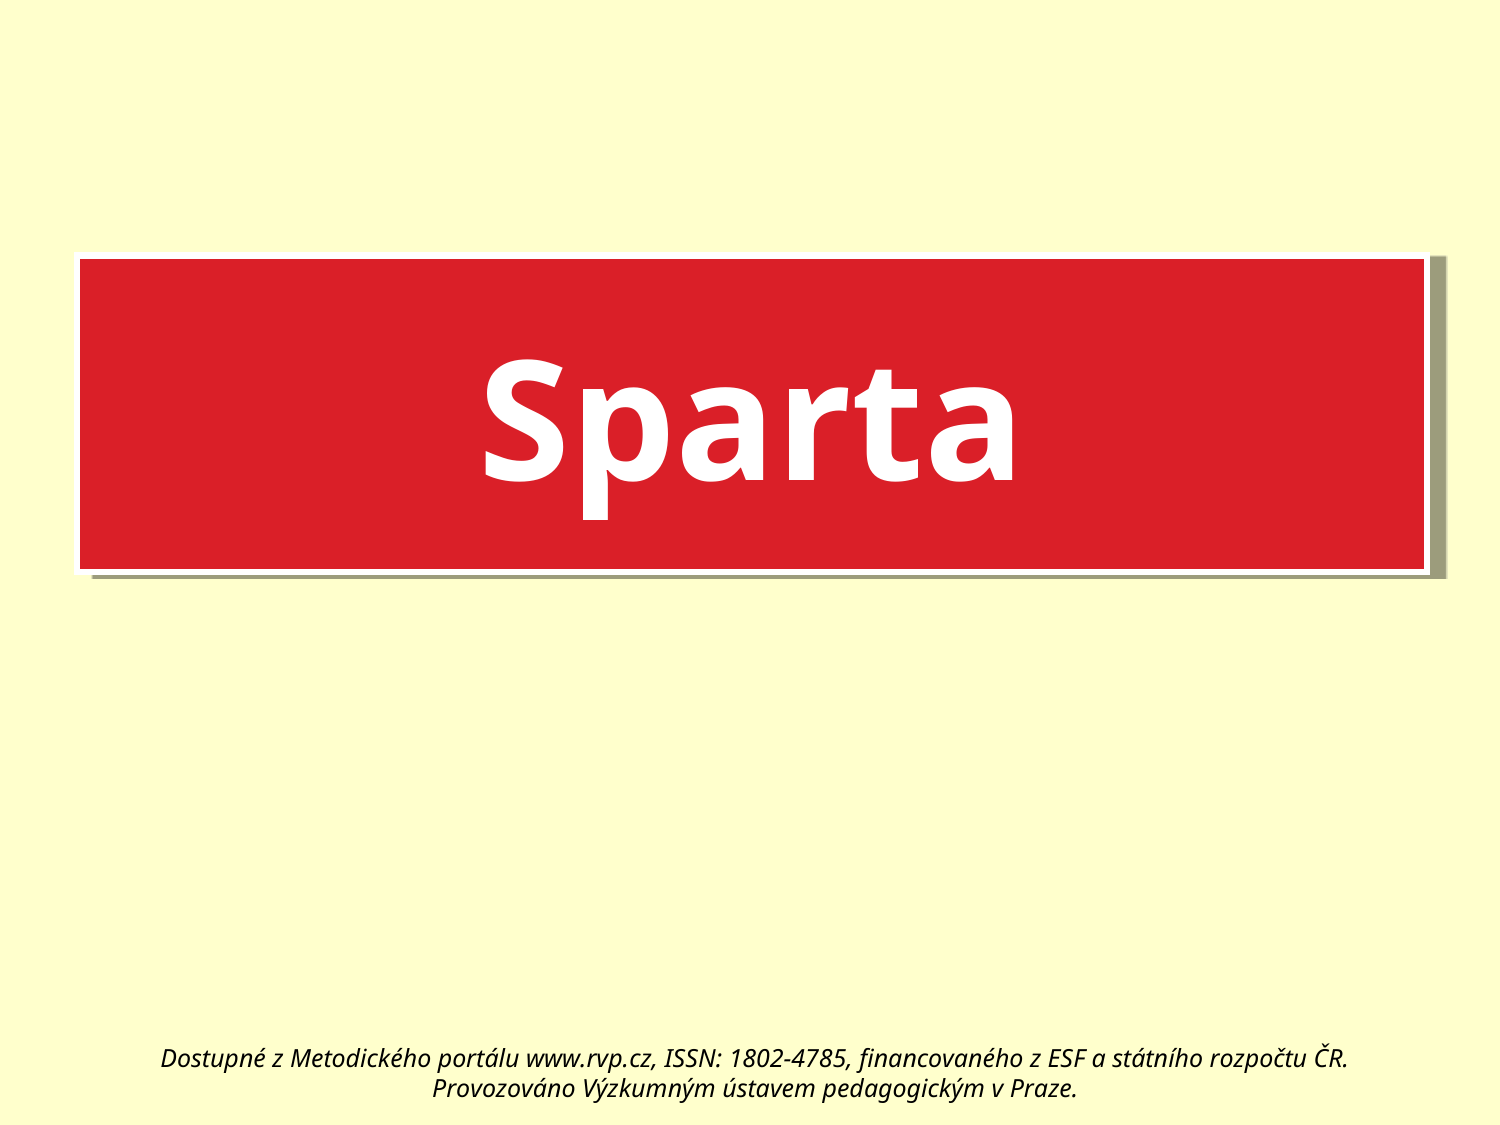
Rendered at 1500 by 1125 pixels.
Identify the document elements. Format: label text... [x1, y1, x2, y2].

text_box Dostupné z Metodického portálu www.rvp.cz, ISSN: 1802-4785, financovaného z ESF a státního rozpočtu ČR. Provozováno Výzkumným ústavem pedagogickým v Praze. [82, 1042, 1430, 1103]
text_box Sparta [76, 255, 1427, 573]
